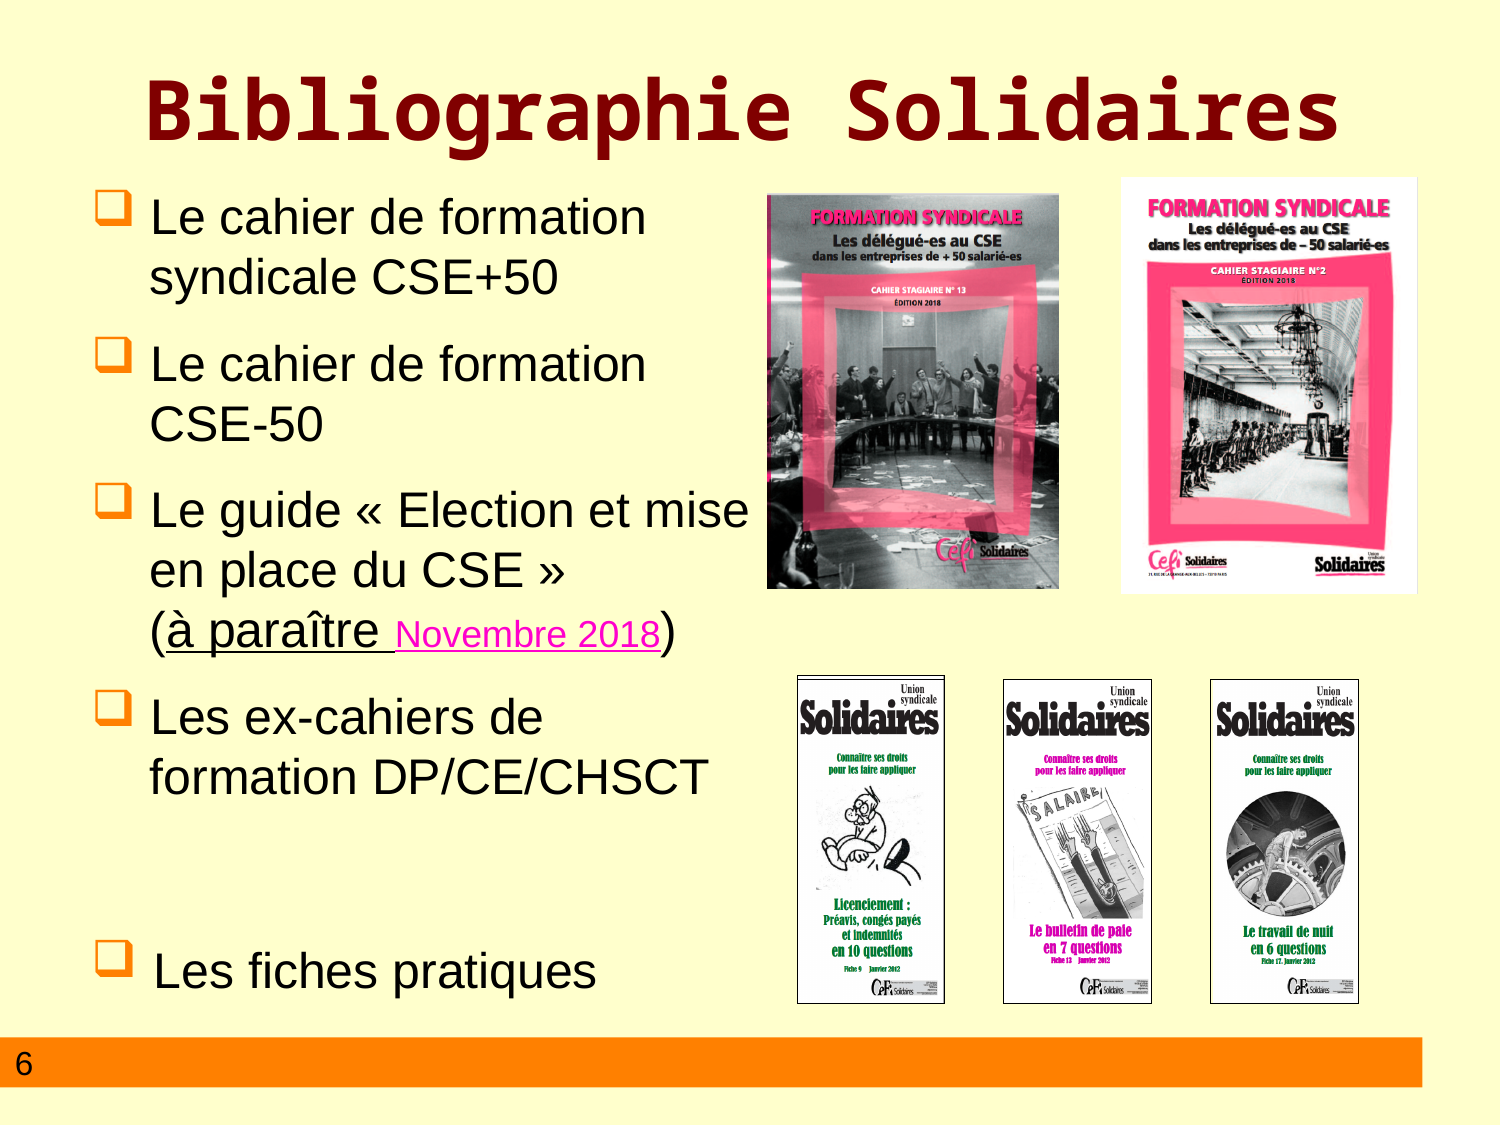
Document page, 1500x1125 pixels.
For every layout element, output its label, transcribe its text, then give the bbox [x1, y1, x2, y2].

text_box <numéro> [0, 1037, 1423, 1088]
picture [1004, 680, 1151, 1003]
picture [1213, 680, 1358, 1003]
list Le cahier de formation syndicale CSE+50 Le cahier de formation CSE-50 Le guide « Election et mise en place du CSE » (à paraître Novembre 2018) Les ex-cahiers de formation DP/CE/CHSCT Les fiches pratiques [58, 177, 768, 1025]
picture [1121, 177, 1418, 594]
picture [798, 680, 944, 1003]
title Bibliographie Solidaires [69, 49, 1418, 165]
picture [767, 193, 1059, 590]
picture [797, 675, 945, 679]
